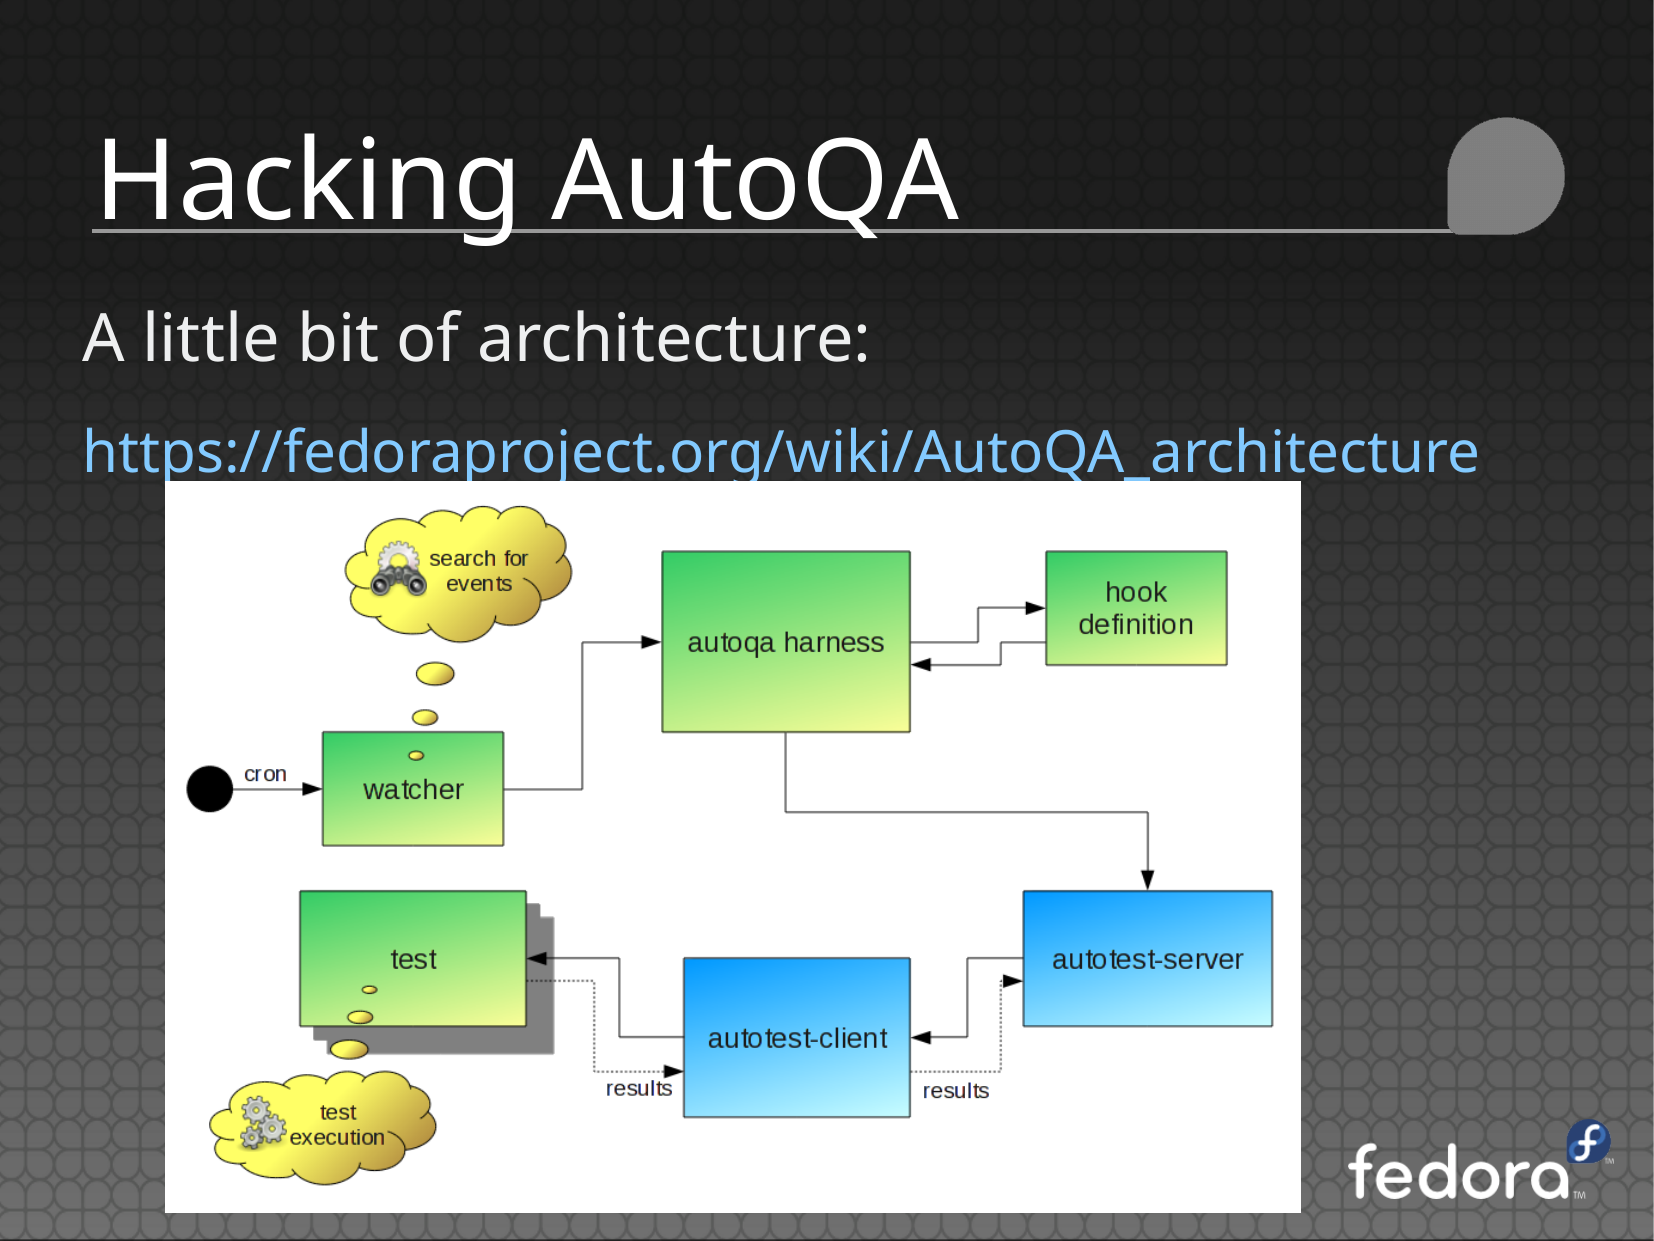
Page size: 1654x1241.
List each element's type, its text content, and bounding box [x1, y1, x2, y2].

list A little bit of architecture: https://fedoraproject.org/wiki/AutoQA_architecture [82, 290, 1571, 1094]
title Hacking AutoQA [94, 100, 1426, 251]
picture [0, 0, 1654, 1241]
